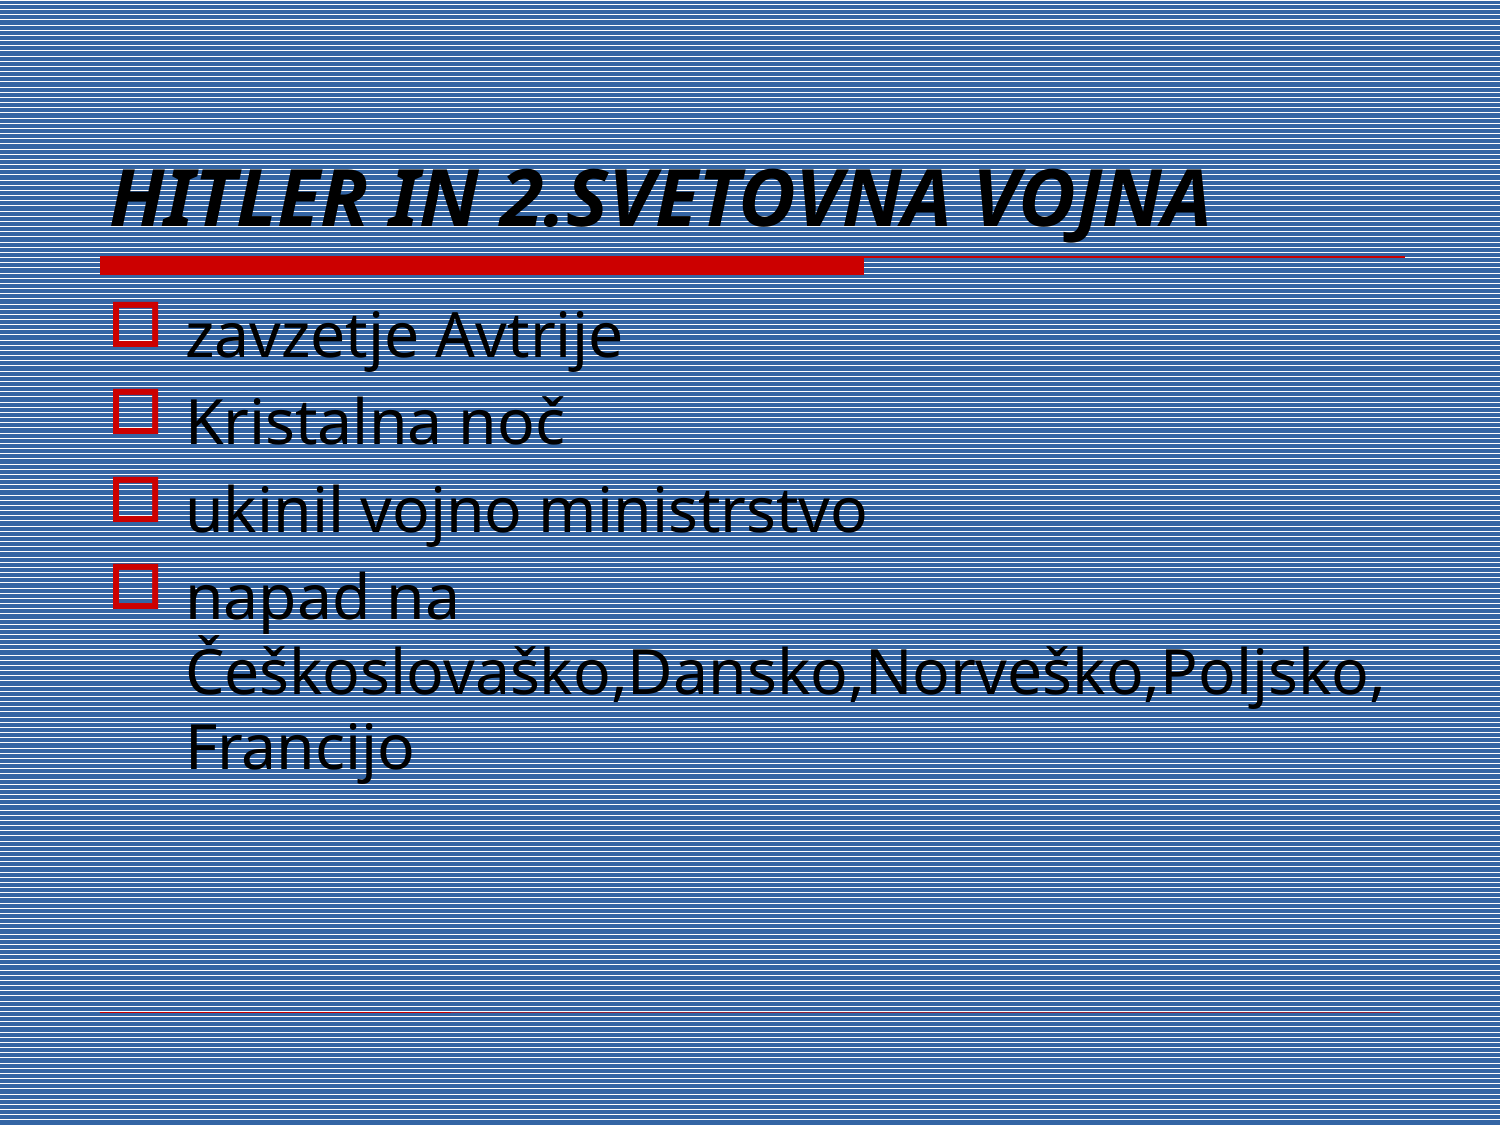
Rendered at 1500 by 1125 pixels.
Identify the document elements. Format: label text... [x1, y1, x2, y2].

list zavzetje Avtrije Kristalna noč ukinil vojno ministrstvo napad na Češkoslovaško,Dansko,Norveško,Poljsko,Francijo [92, 287, 1406, 988]
title HITLER IN 2.SVETOVNA VOJNA [94, 50, 1407, 250]
